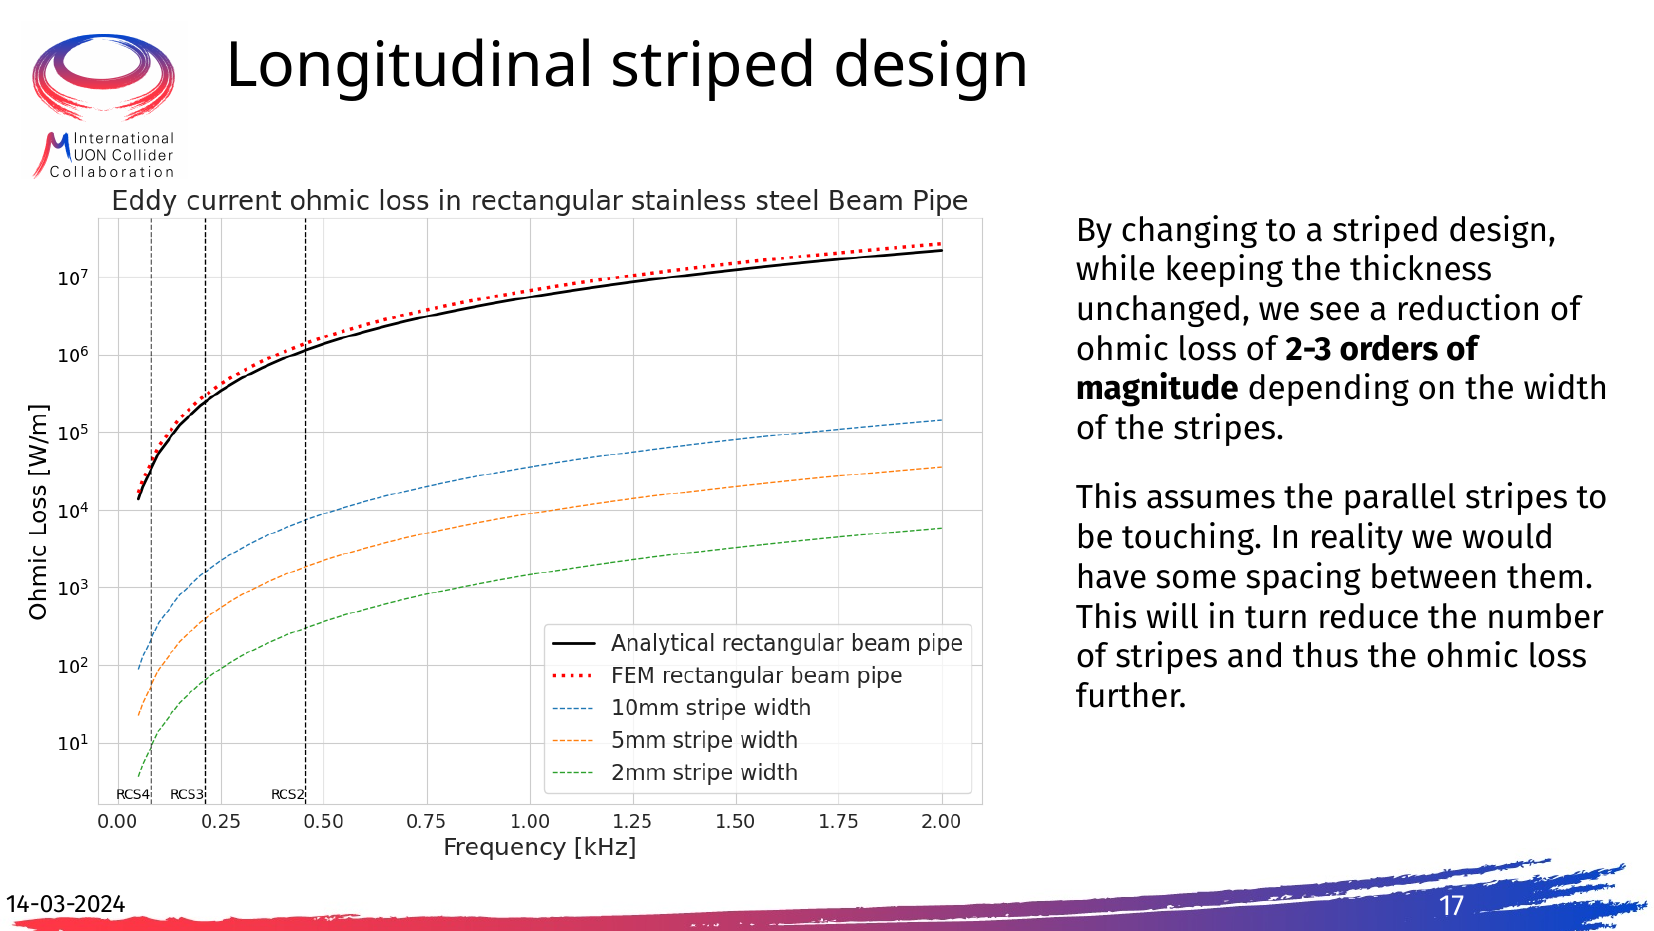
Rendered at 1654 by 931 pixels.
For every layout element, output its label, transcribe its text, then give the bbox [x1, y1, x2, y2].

list By changing to a striped design, while keeping the thickness unchanged, we see a reduction of ohmic loss of 2-3 orders of magnitude depending on the width of the stripes. This assumes the parallel stripes to be touching. In reality we would have some spacing between them. This will in turn reduce the number of stripes and thus the ohmic loss further. [1005, 210, 1615, 847]
picture [0, 21, 1654, 931]
title Longitudinal striped design [225, 19, 1571, 181]
